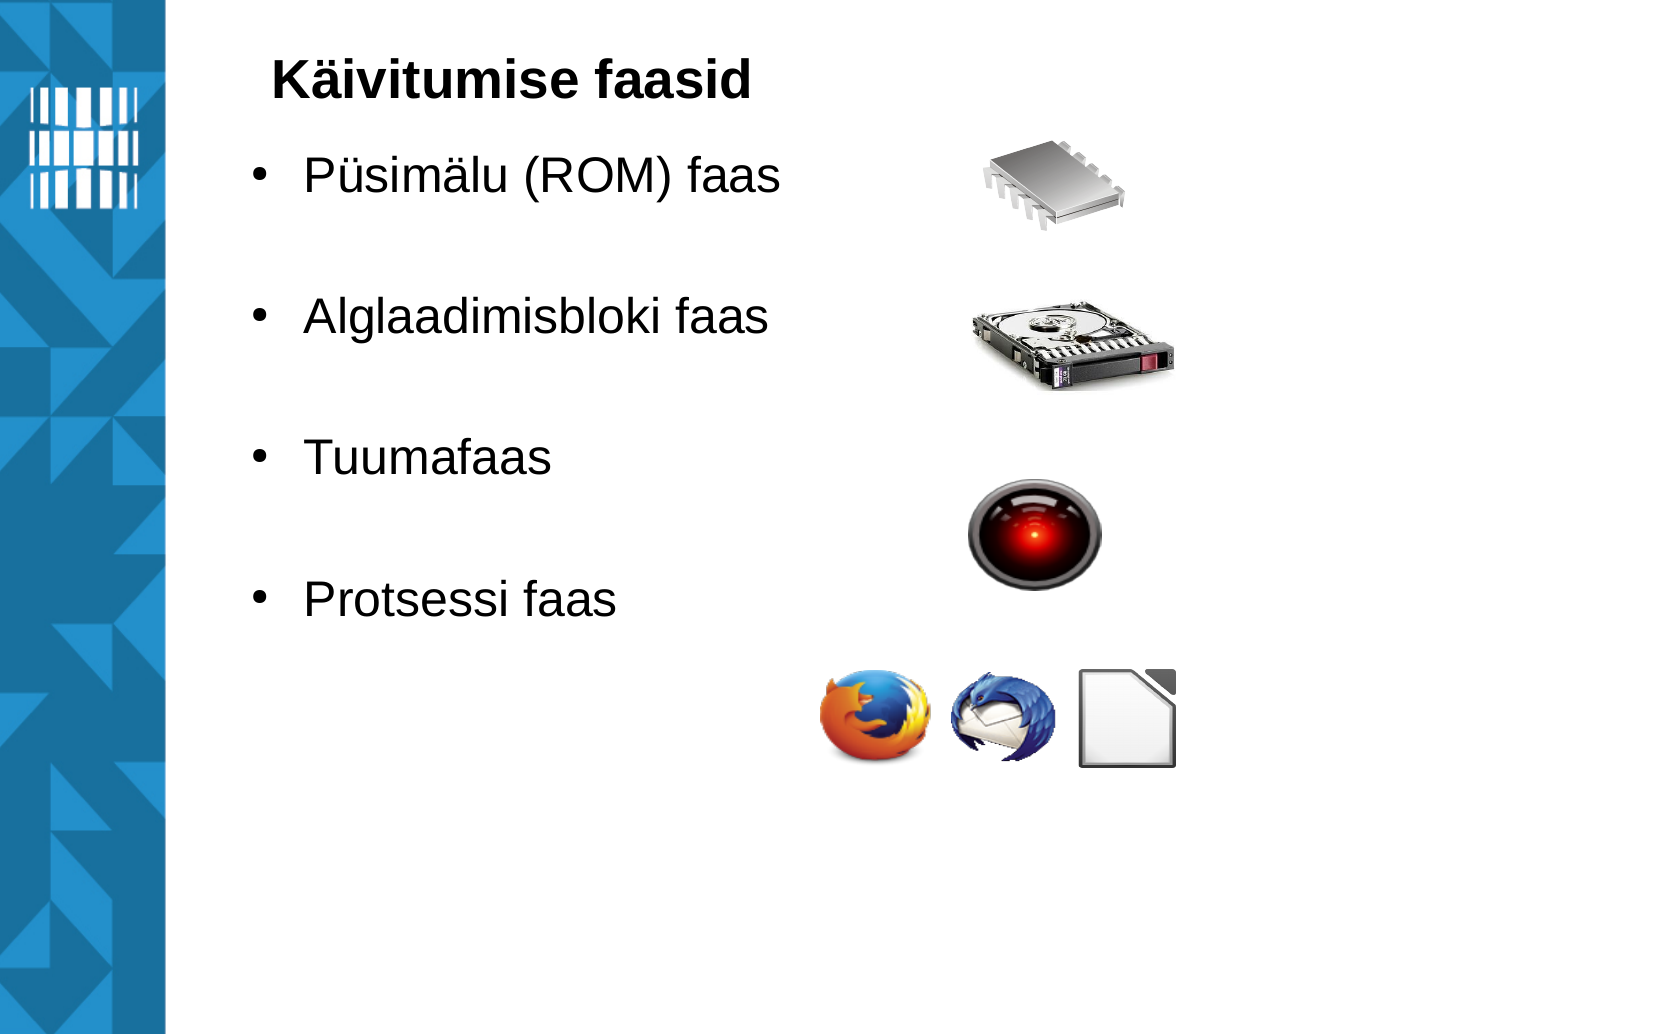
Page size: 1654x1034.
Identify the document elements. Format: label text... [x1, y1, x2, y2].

picture [968, 98, 1137, 271]
picture [1078, 669, 1176, 768]
picture [971, 295, 1176, 395]
picture [968, 479, 1102, 591]
title Käivitumise faasid [271, 28, 1565, 131]
picture [951, 672, 1058, 768]
list Püsimälu (ROM) faas Alglaadimisbloki faas Tuumafaas Protsessi faas [233, 147, 1565, 975]
picture [820, 670, 934, 768]
